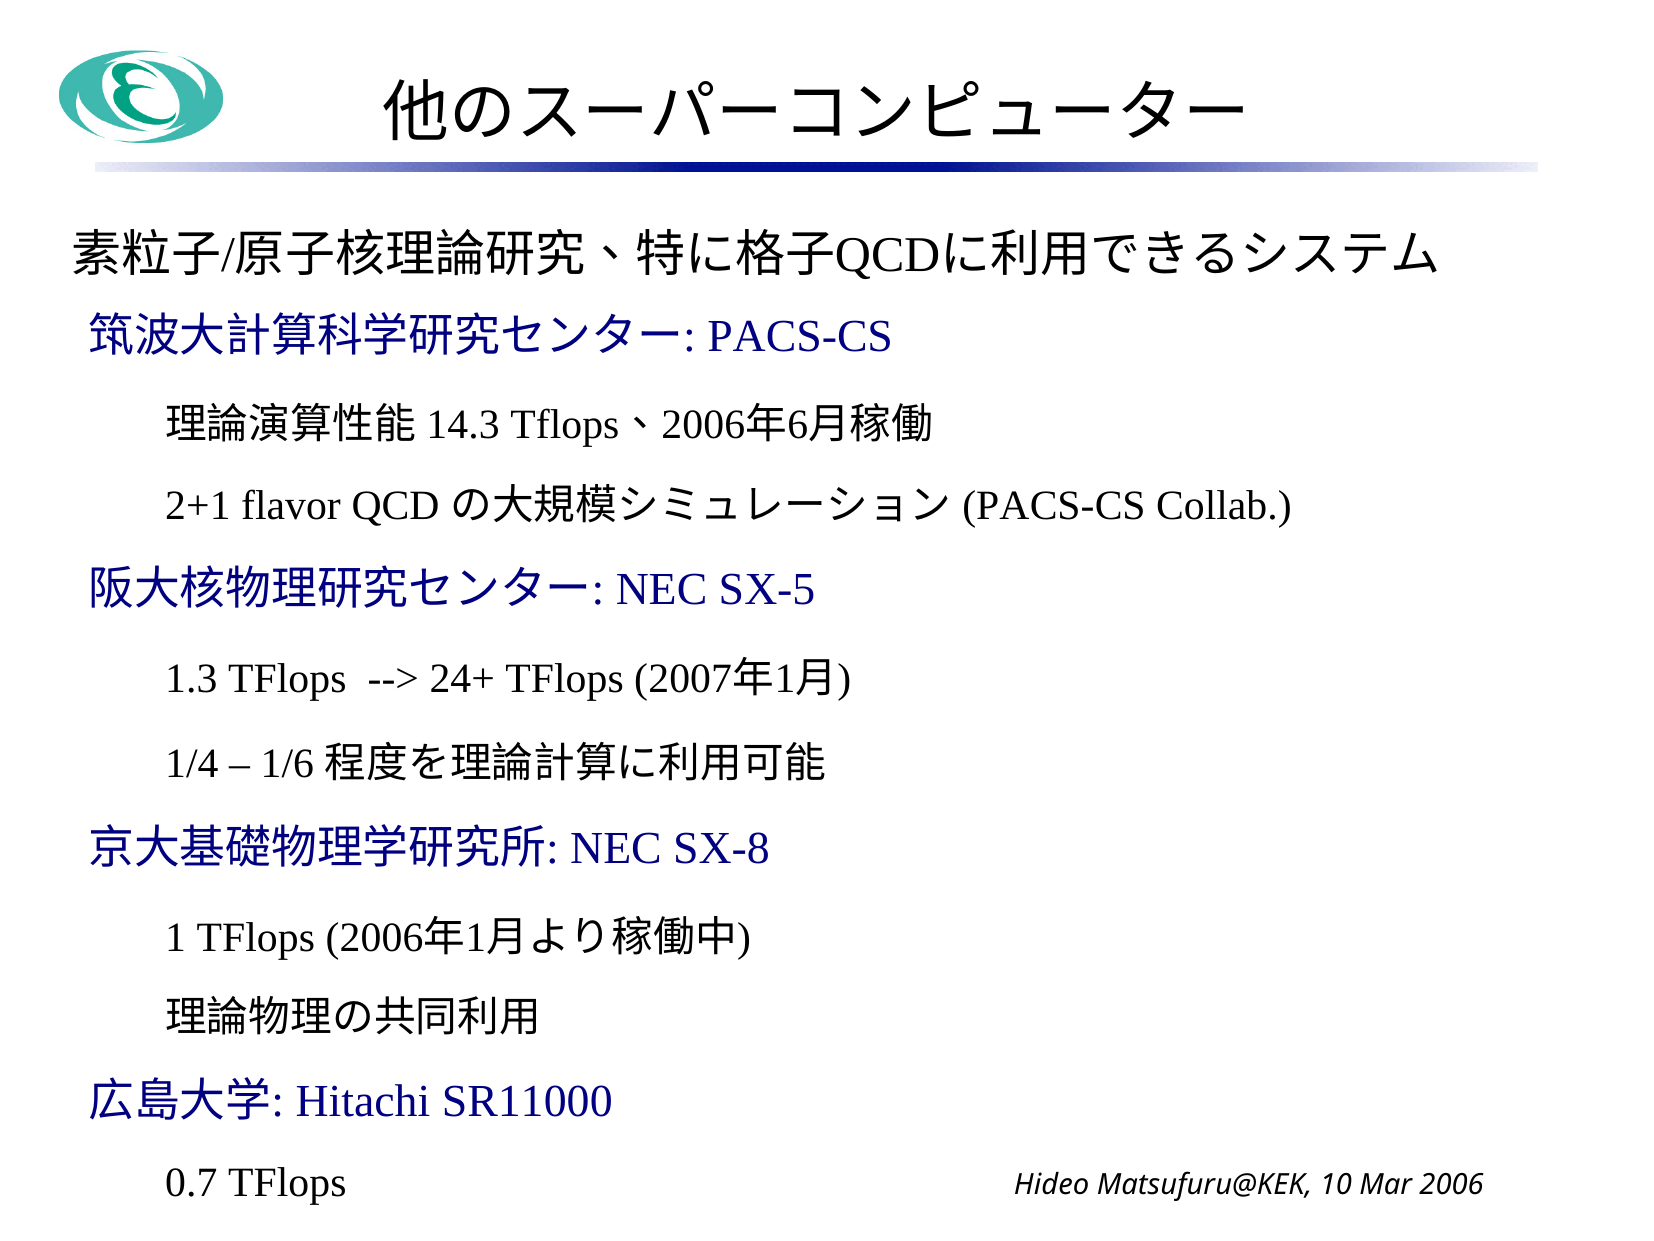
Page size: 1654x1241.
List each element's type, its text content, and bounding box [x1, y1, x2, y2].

text_box 素粒子/原子核理論研究、特に格子QCDに利用できるシステム [71, 217, 1441, 282]
title 他のスーパーコンピューター [186, 56, 1447, 164]
picture [52, 41, 230, 152]
picture [95, 162, 1538, 172]
list 筑波大計算科学研究センター: PACS-CS 理論演算性能 14.3 Tflops、2006年6月稼働 2+1 flavor QCD の大規模シミュレーション (PACS-CS Collab.) 阪大核物理研究センター: NEC SX-5 1.3 TFlops --> 24+ TFlops (2007年1月) 1/4 – 1/6 程度を理論計算に利用可能 京大基礎物理学研究所: NEC SX-8 1 TFlops (2006年1月より稼働中) 理論物理の共同利用 広島大学: Hitachi SR11000 0.7 TFlops [70, 302, 1571, 1167]
